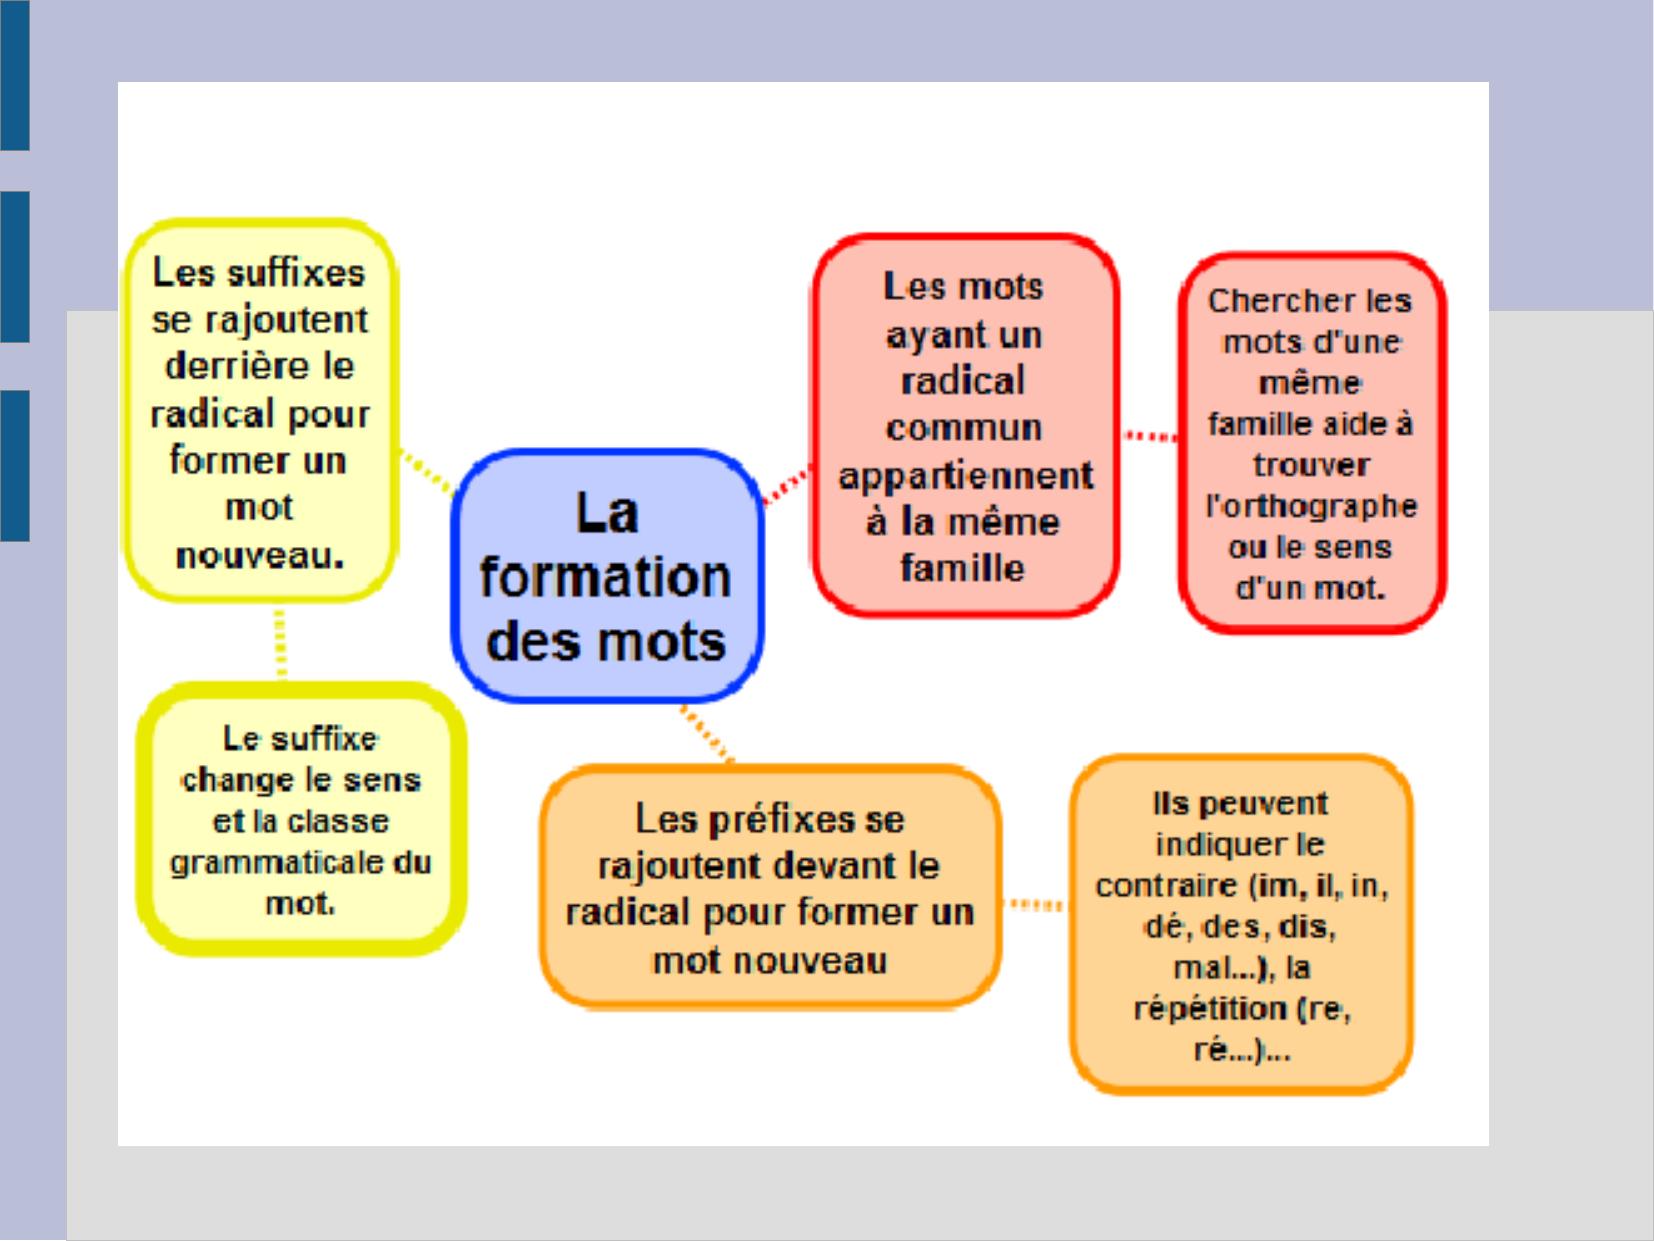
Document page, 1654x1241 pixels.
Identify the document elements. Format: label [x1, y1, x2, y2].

picture [118, 82, 1489, 1146]
